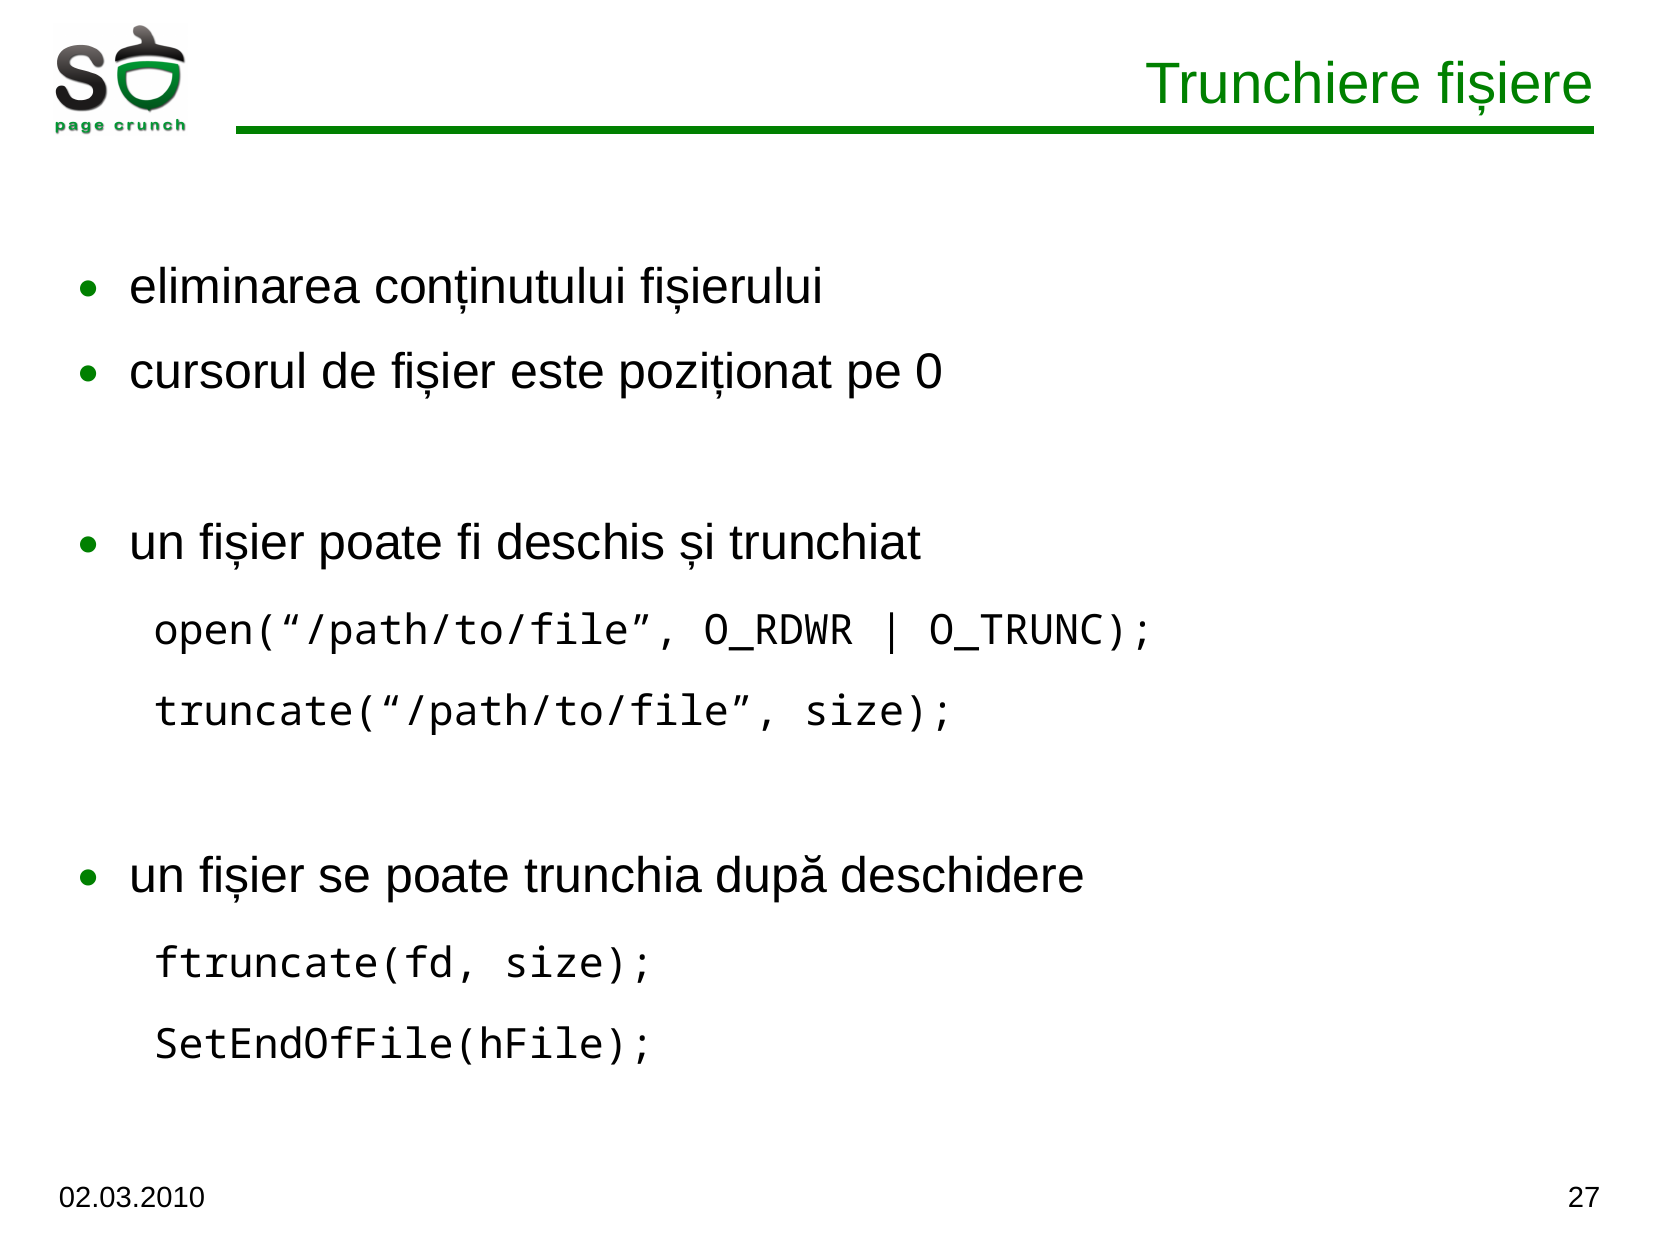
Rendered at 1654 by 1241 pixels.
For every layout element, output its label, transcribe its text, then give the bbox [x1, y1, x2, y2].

picture [53, 23, 188, 136]
list eliminarea conținutului fișierului cursorul de fișier este poziționat pe 0 un fișier poate fi deschis și trunchiat open(“/path/to/file”, O_RDWR | O_TRUNC); truncate(“/path/to/file”, size); un fișier se poate trunchia după deschidere ftruncate(fd, size); SetEndOfFile(hFile); [59, 177, 1595, 1152]
title Trunchiere fișiere [236, 49, 1595, 119]
